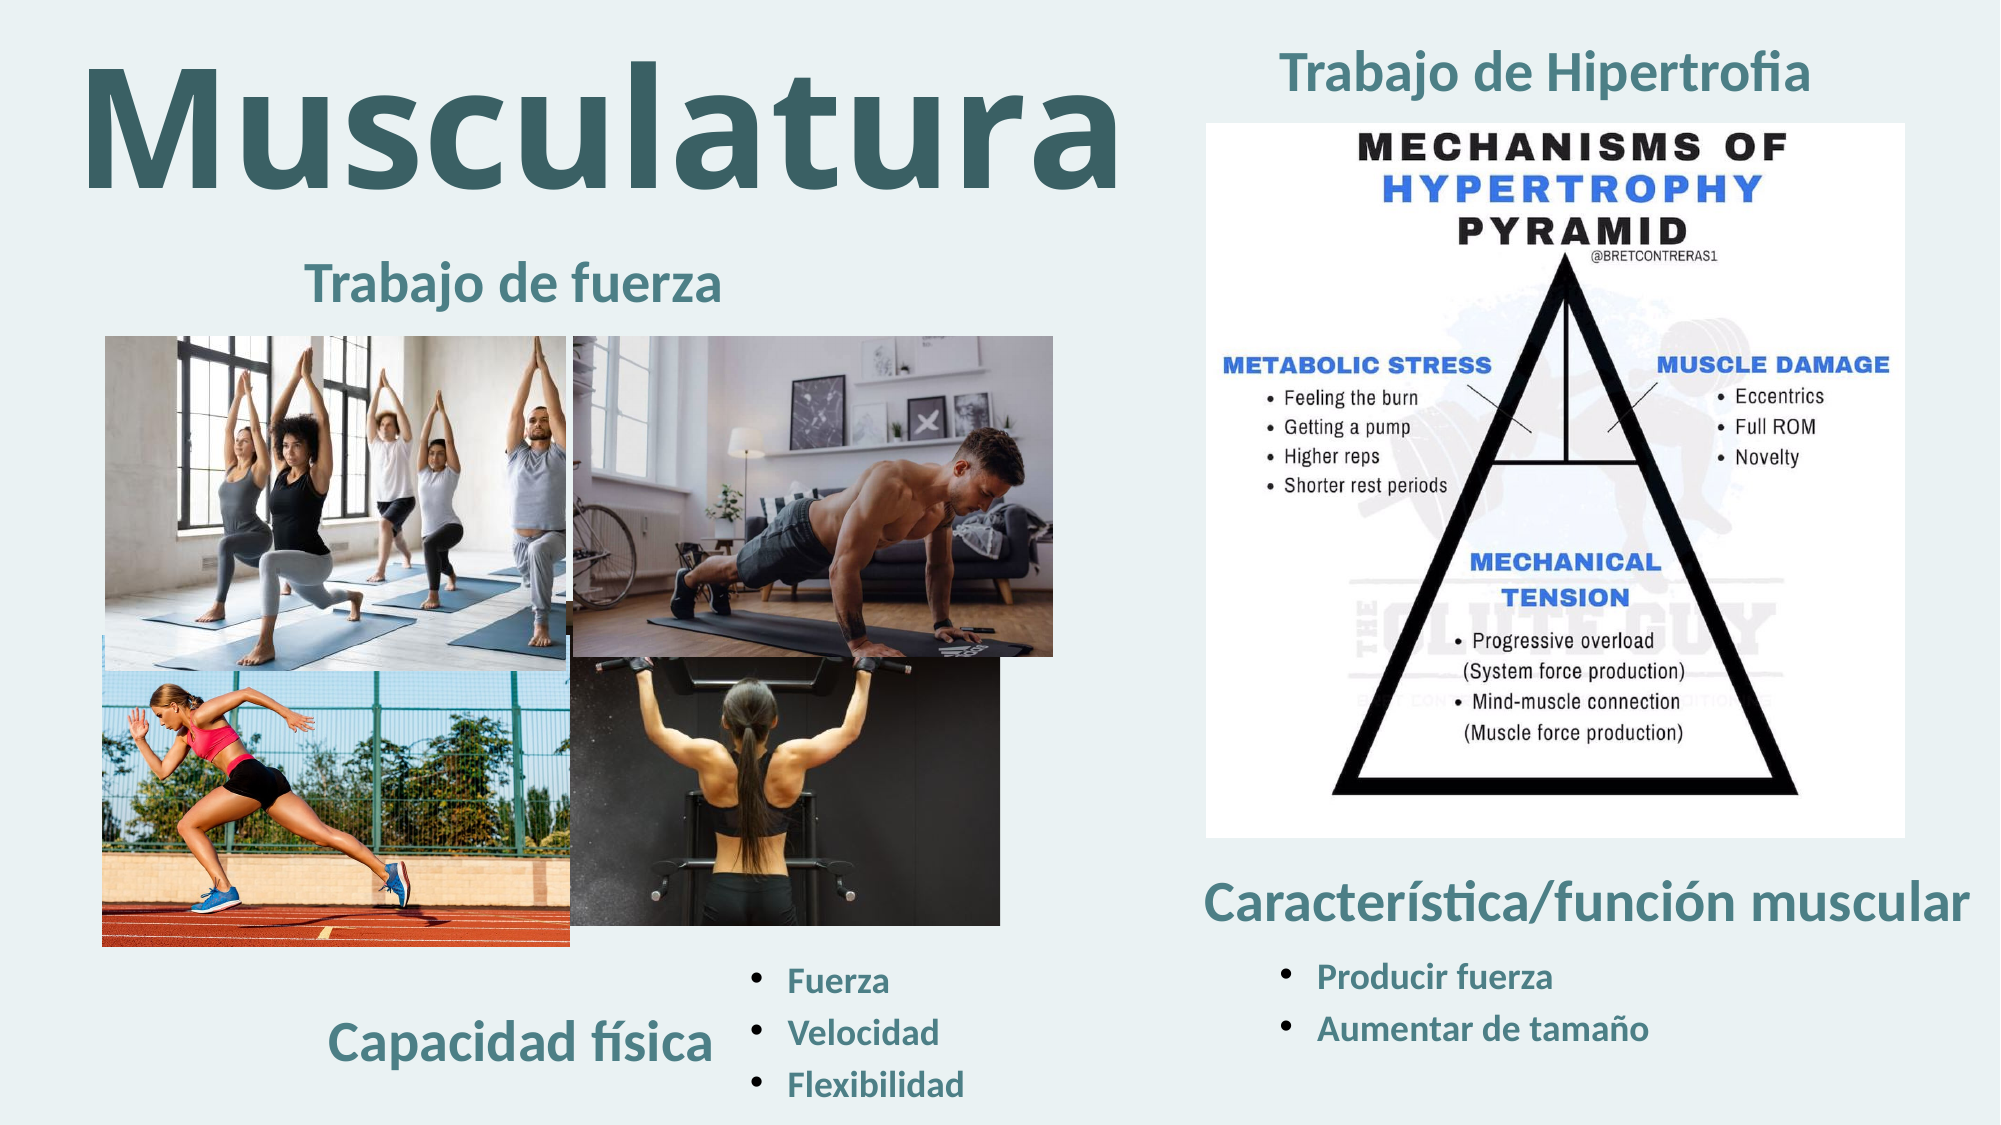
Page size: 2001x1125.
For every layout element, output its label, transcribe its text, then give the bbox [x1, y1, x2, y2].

text_box Trabajo de fuerza [289, 244, 1190, 329]
text_box Capacidad física [313, 1003, 735, 1088]
picture [1206, 123, 1905, 838]
text_box Musculatura [59, 25, 1785, 243]
picture [102, 336, 1053, 947]
text_box Trabajo de Hipertrofia [1264, 33, 2000, 117]
text_box Característica/función muscular [1189, 863, 2000, 947]
text_box Producir fuerza Aumentar de tamaño [1264, 956, 2000, 1065]
text_box Fuerza Velocidad Flexibilidad [735, 960, 1491, 1123]
